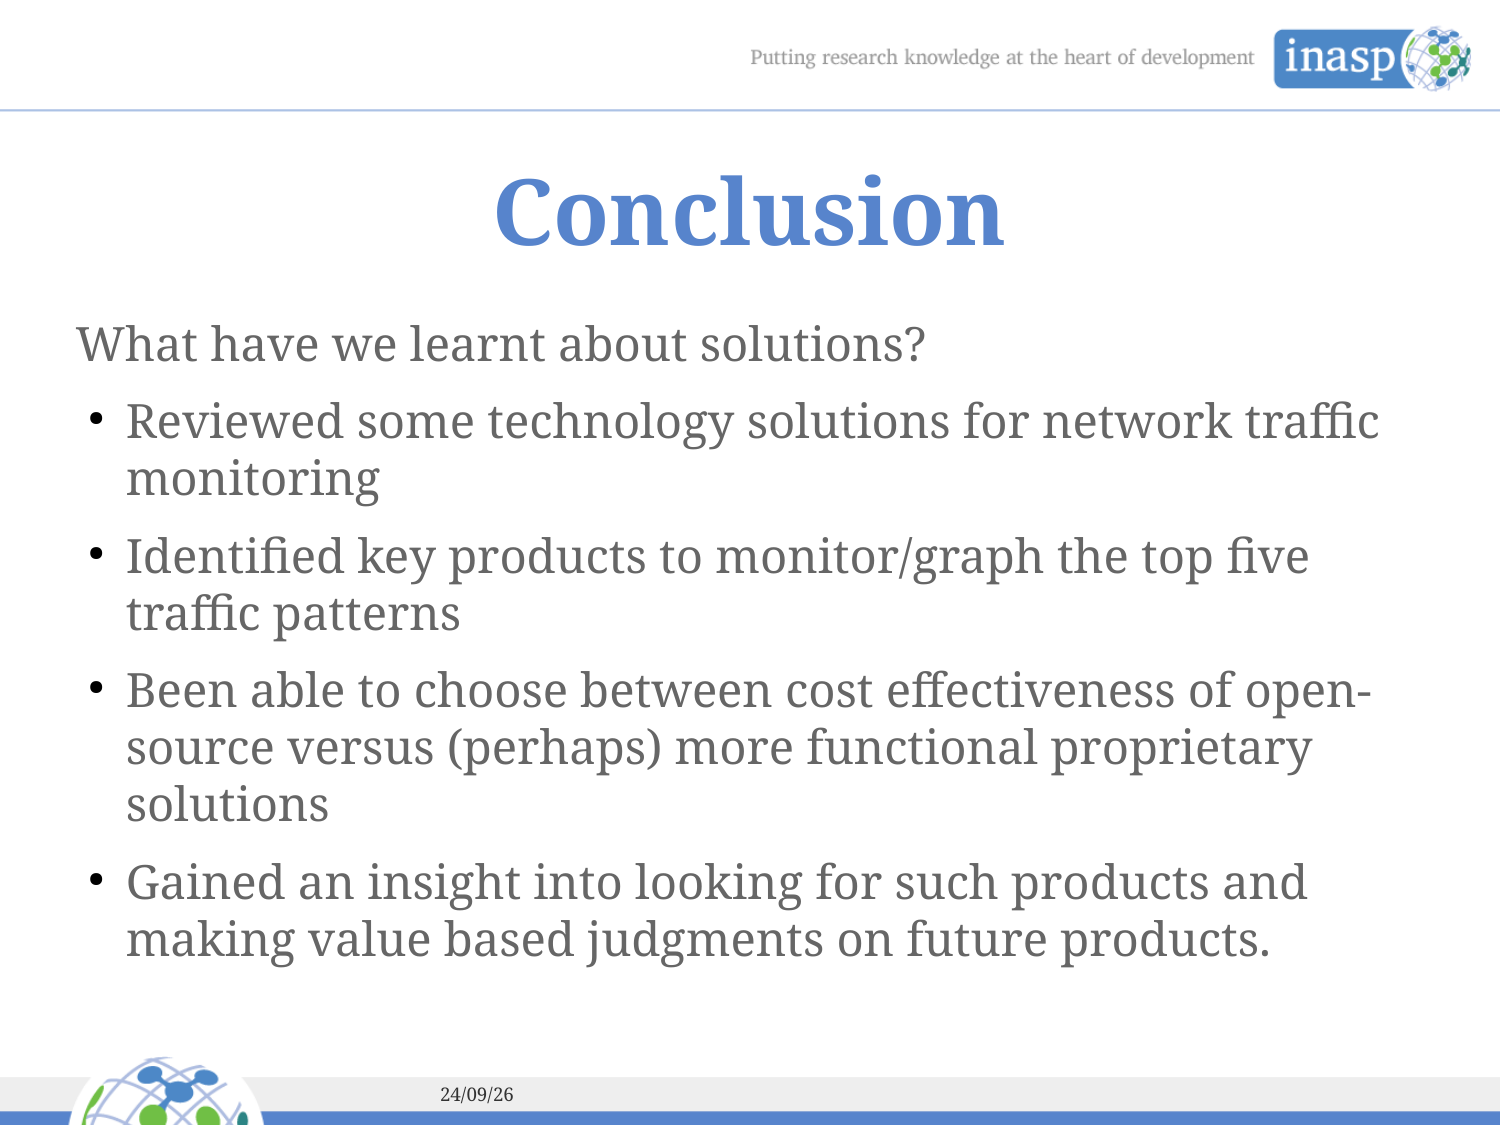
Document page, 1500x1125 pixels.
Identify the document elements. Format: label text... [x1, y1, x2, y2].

picture [0, 0, 1500, 1125]
title Conclusion [75, 129, 1426, 313]
list What have we learnt about solutions? Reviewed some technology solutions for network traffic monitoring Identified key products to monitor/graph the top five traffic patterns Been able to choose between cost effectiveness of open-source versus (perhaps) more functional proprietary solutions Gained an insight into looking for such products and making value based judgments on future products. [75, 313, 1426, 967]
